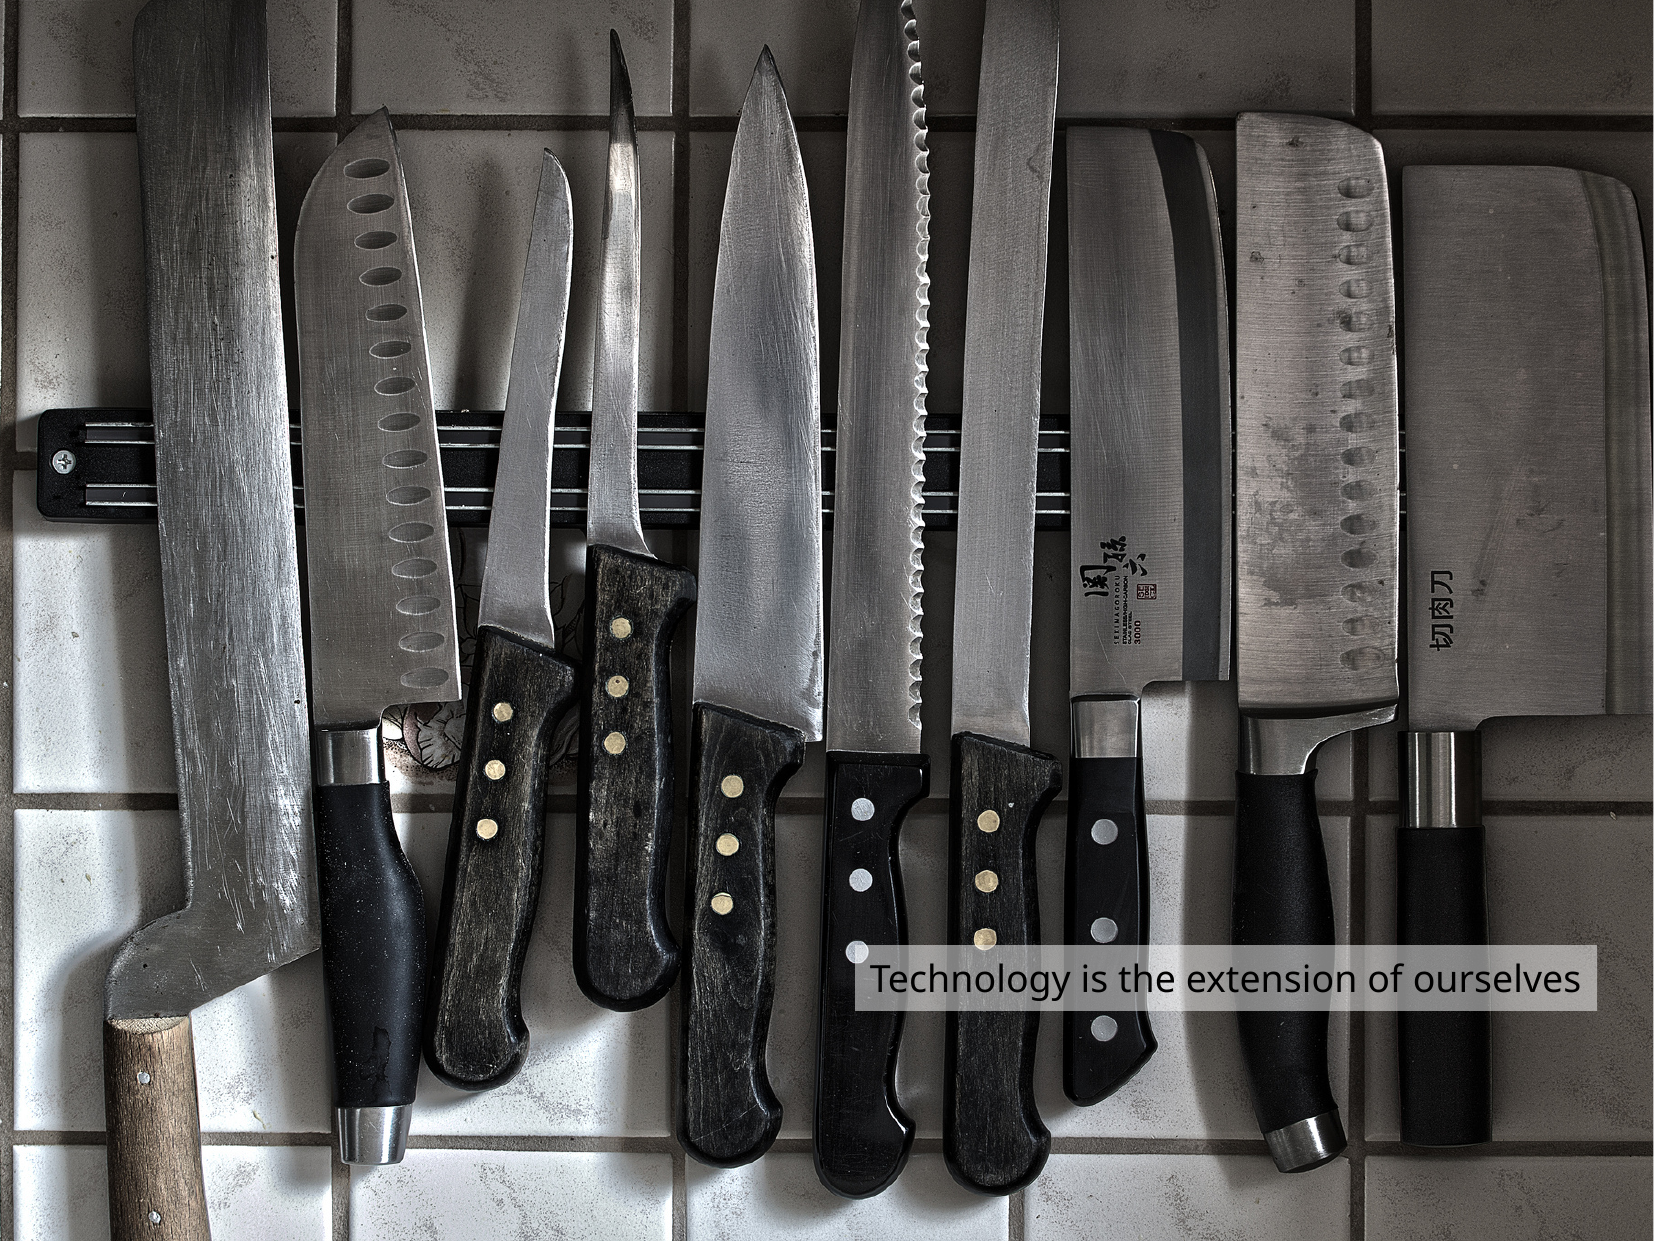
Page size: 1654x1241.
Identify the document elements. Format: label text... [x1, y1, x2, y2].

picture [0, 0, 1654, 1241]
text_box Technology is the extension of ourselves [855, 945, 1560, 1002]
